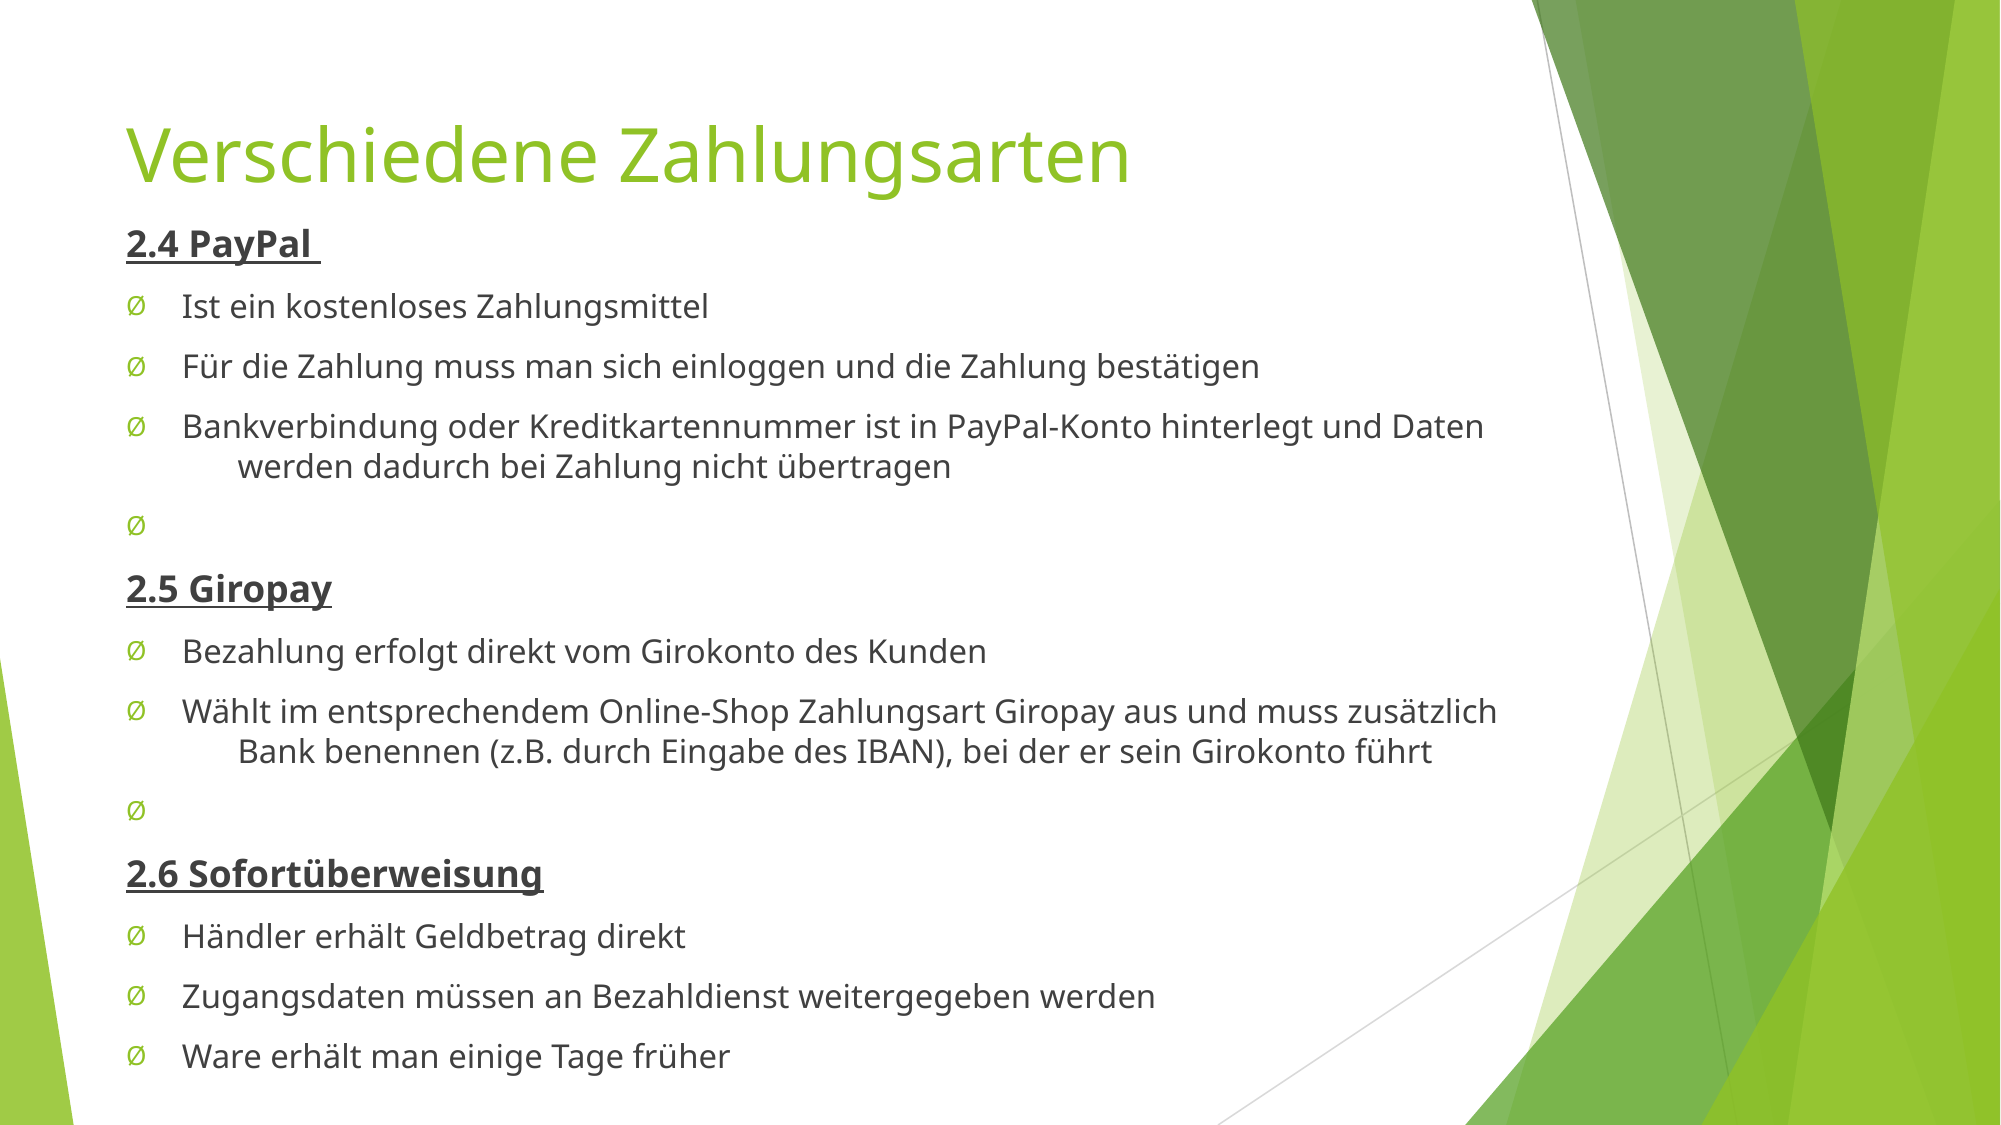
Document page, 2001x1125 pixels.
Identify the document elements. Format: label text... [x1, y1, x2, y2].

list 2.4 PayPal Ist ein kostenloses Zahlungsmittel Für die Zahlung muss man sich einloggen und die Zahlung bestätigen Bankverbindung oder Kreditkartennummer ist in PayPal-Konto hinterlegt und Daten werden dadurch bei Zahlung nicht übertragen 2.5 Giropay Bezahlung erfolgt direkt vom Girokonto des Kunden Wählt im entsprechendem Online-Shop Zahlungsart Giropay aus und muss zusätzlich Bank benennen (z.B. durch Eingabe des IBAN), bei der er sein Girokonto führt 2.6 Sofortüberweisung Händler erhält Geldbetrag direkt Zugangsdaten müssen an Bezahldienst weitergegeben werden Ware erhält man einige Tage früher [111, 213, 1522, 1102]
title Verschiedene Zahlungsarten [111, 99, 1522, 213]
